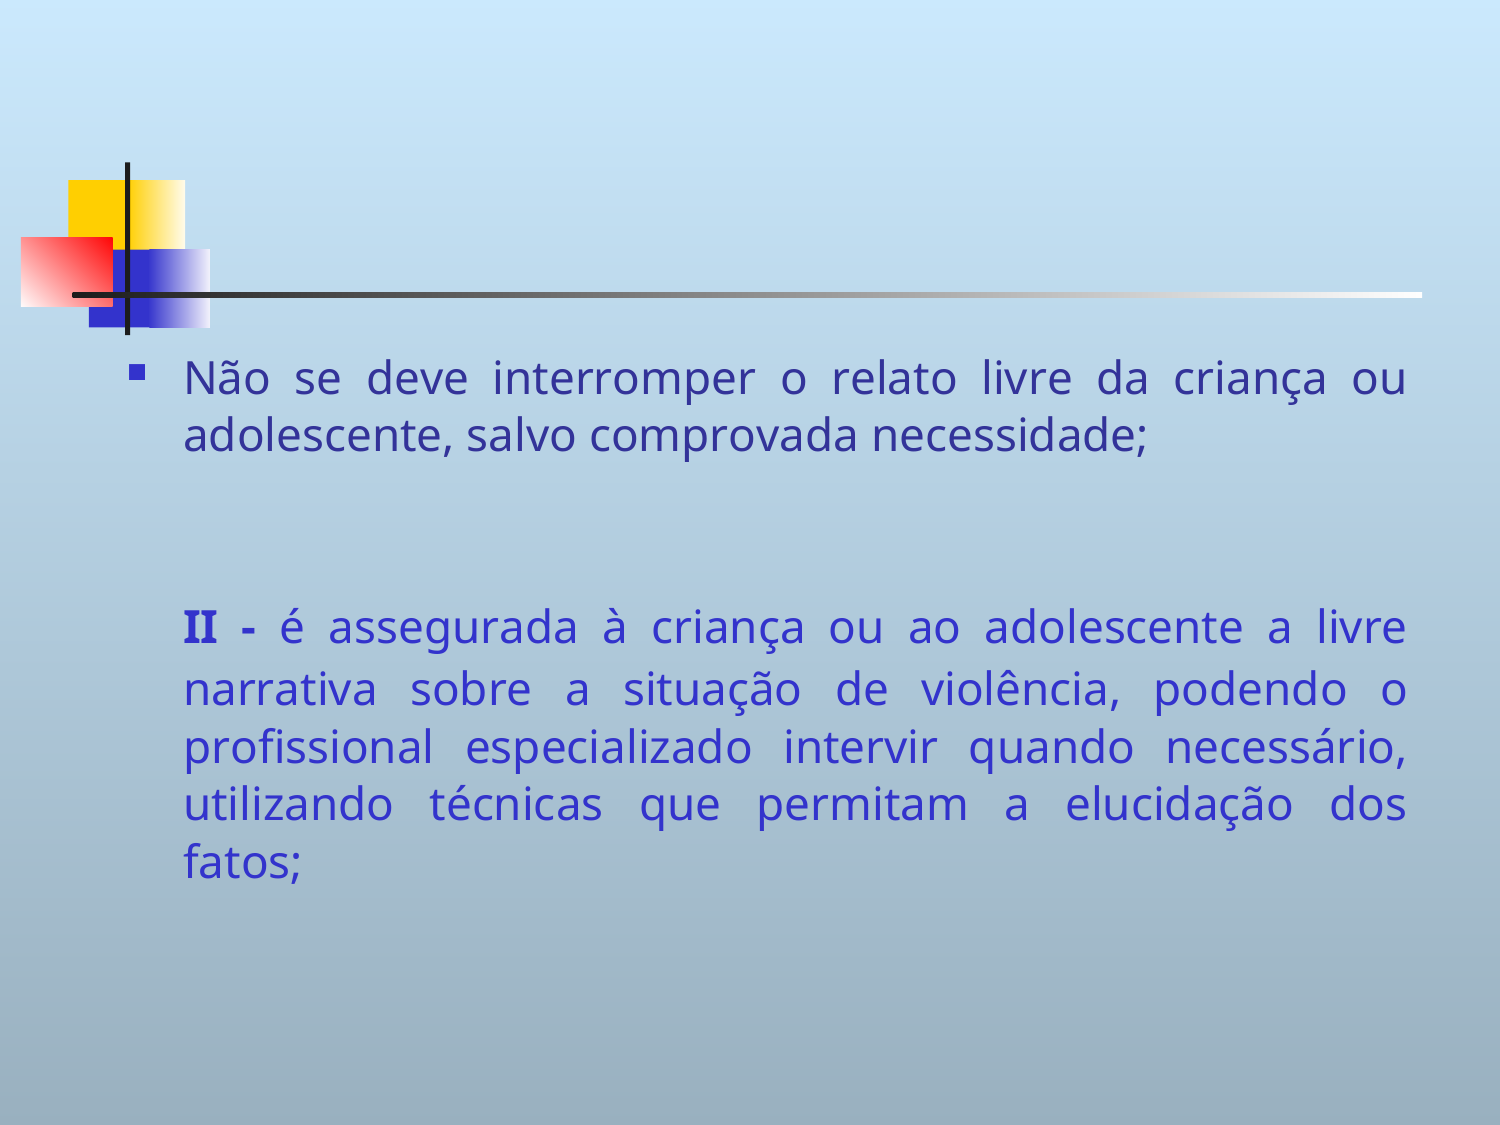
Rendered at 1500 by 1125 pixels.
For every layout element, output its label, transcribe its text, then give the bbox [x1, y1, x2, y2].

list Não se deve interromper o relato livre da criança ou adolescente, salvo comprovada necessidade; II - é assegurada à criança ou ao adolescente a livre narrativa sobre a situação de violência, podendo o profissional especializado intervir quando necessário, utilizando técnicas que permitam a elucidação dos fatos; [112, 337, 1424, 1083]
